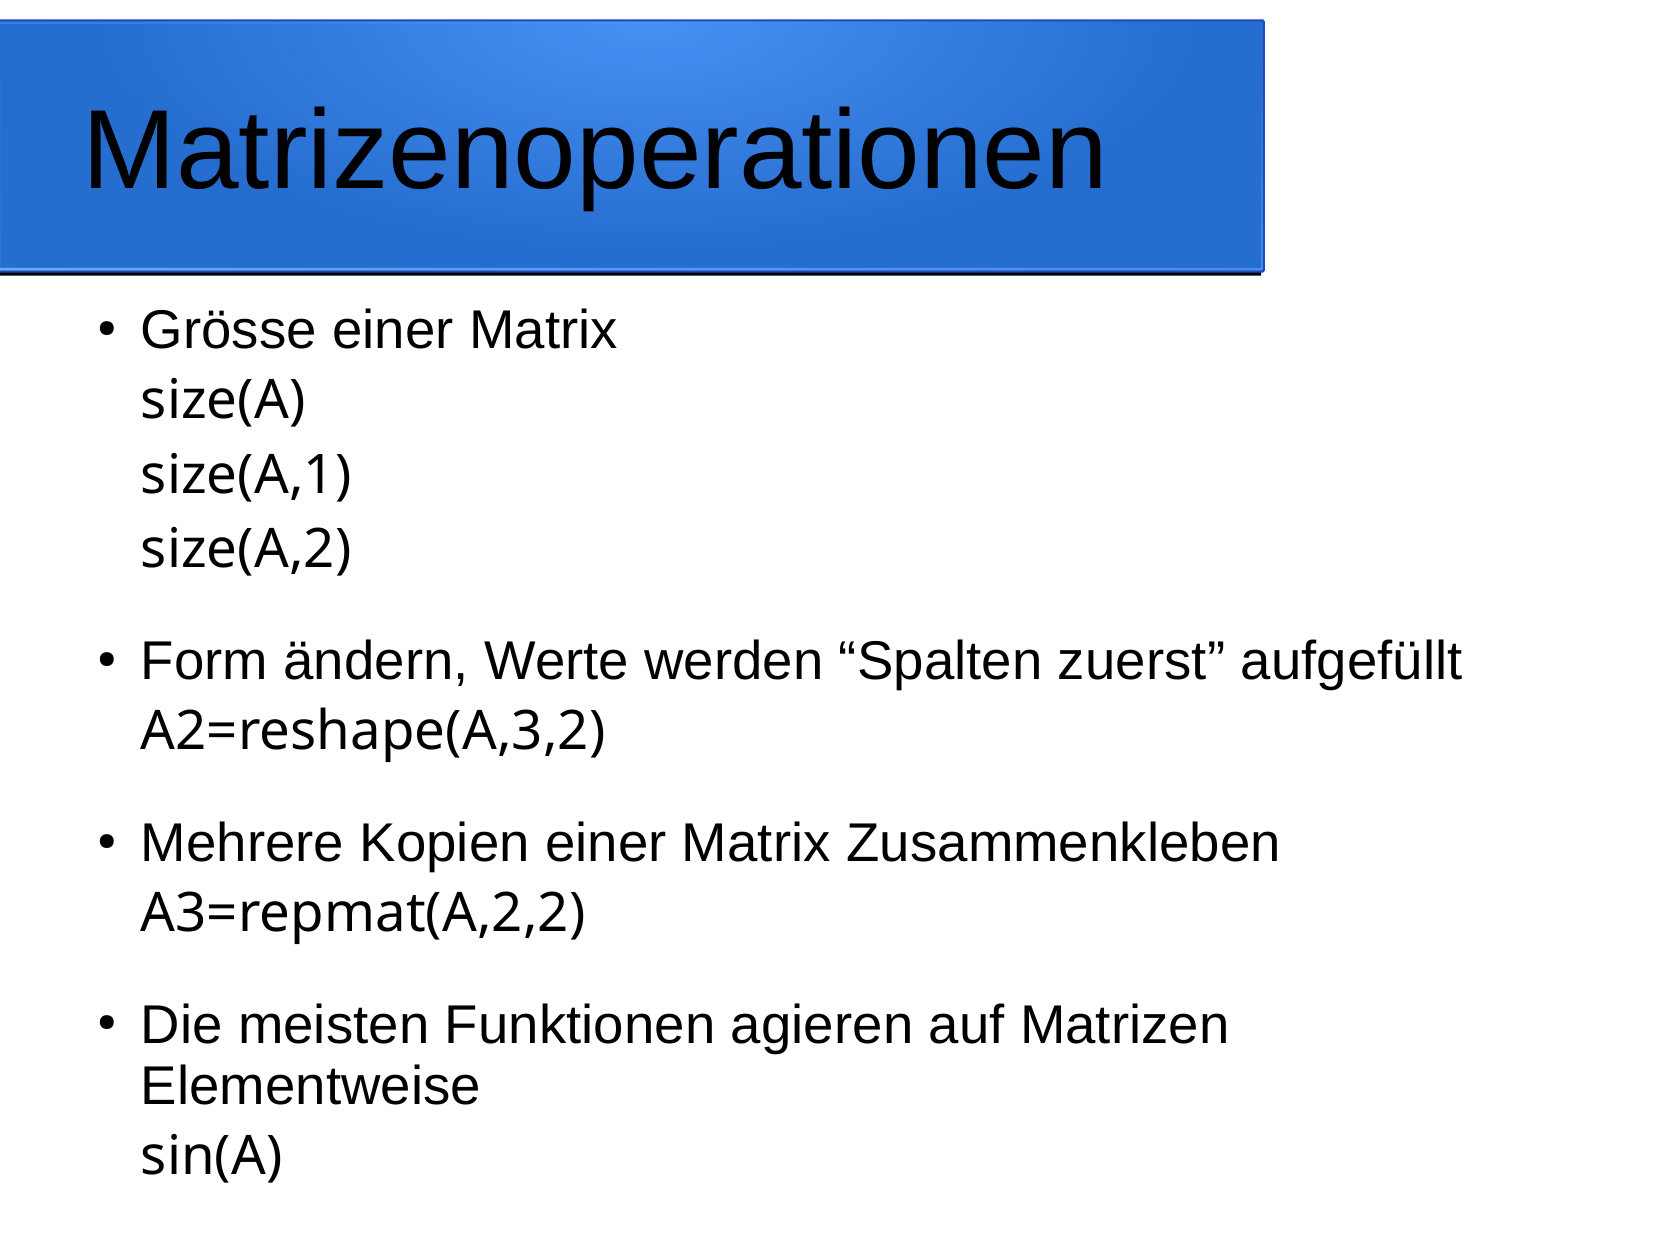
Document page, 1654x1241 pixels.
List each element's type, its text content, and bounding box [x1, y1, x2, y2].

list Grösse einer Matrix size(A) size(A,1) size(A,2) Form ändern, Werte werden “Spalten zuerst” aufgefüllt A2=reshape(A,3,2) Mehrere Kopien einer Matrix Zusammenkleben A3=repmat(A,2,2) Die meisten Funktionen agieren auf Matrizen Elementweise sin(A) [82, 299, 1571, 1201]
title Matrizenoperationen [82, 47, 1235, 252]
